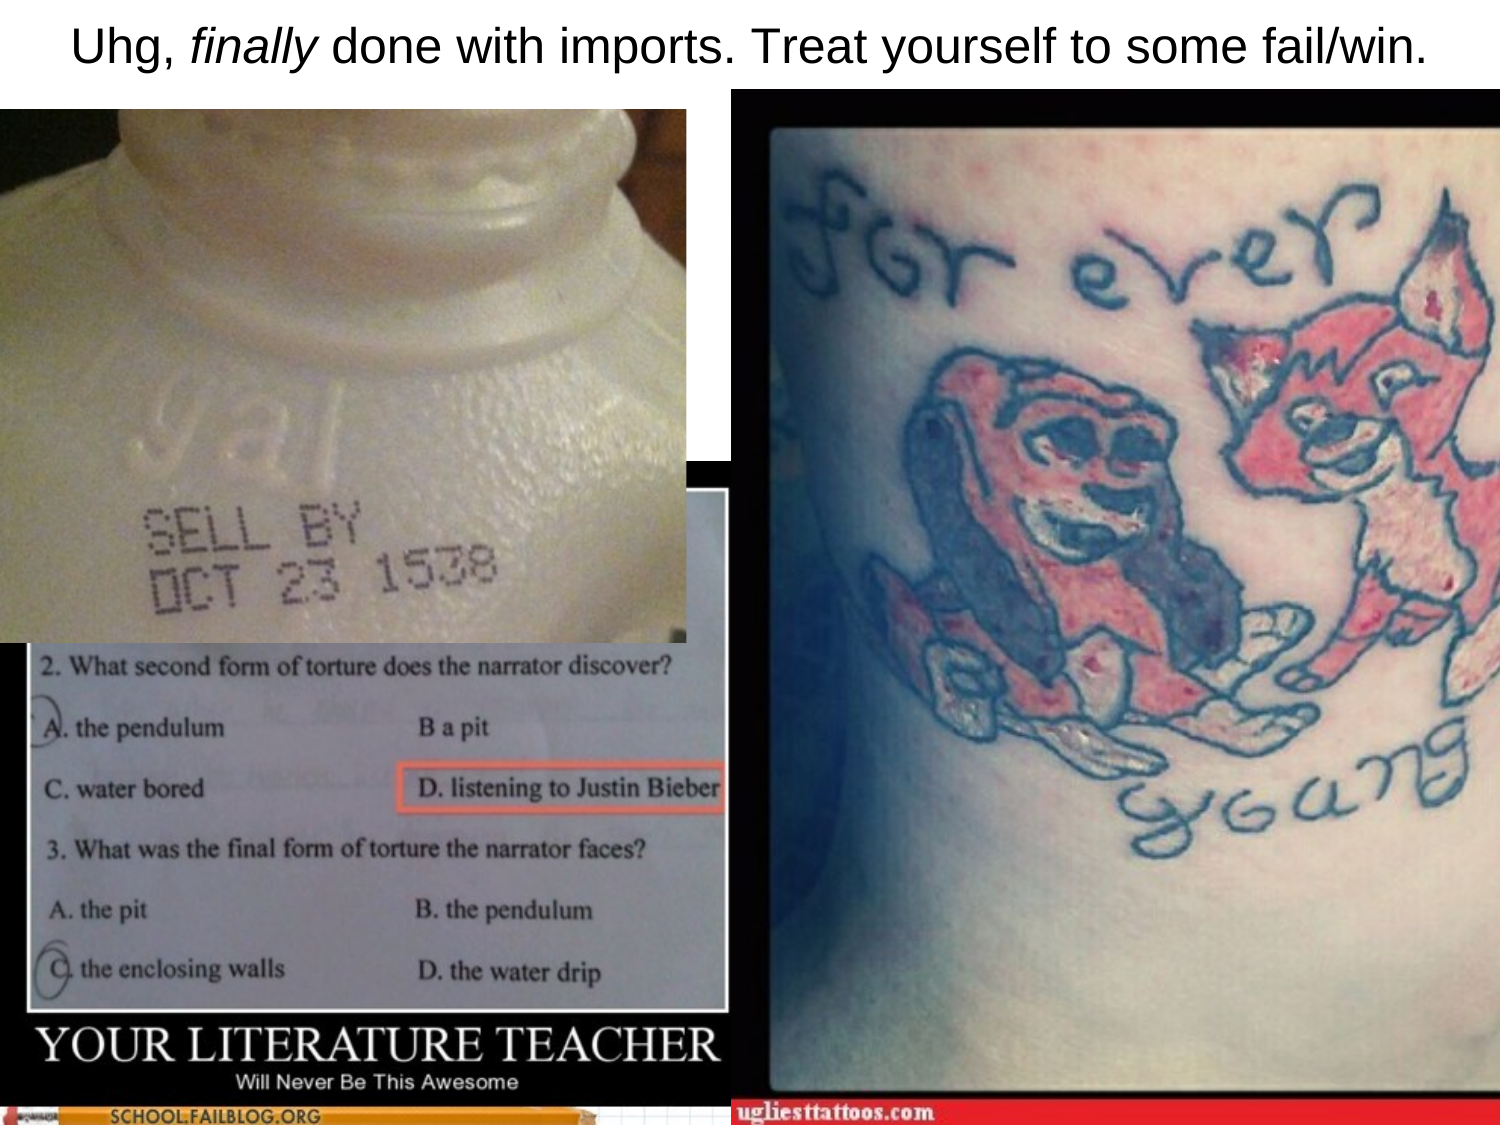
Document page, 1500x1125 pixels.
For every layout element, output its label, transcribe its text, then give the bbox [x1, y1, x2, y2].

picture [0, 89, 1500, 1125]
title Uhg, finally done with imports. Treat yourself to some fail/win. [0, 0, 1500, 138]
